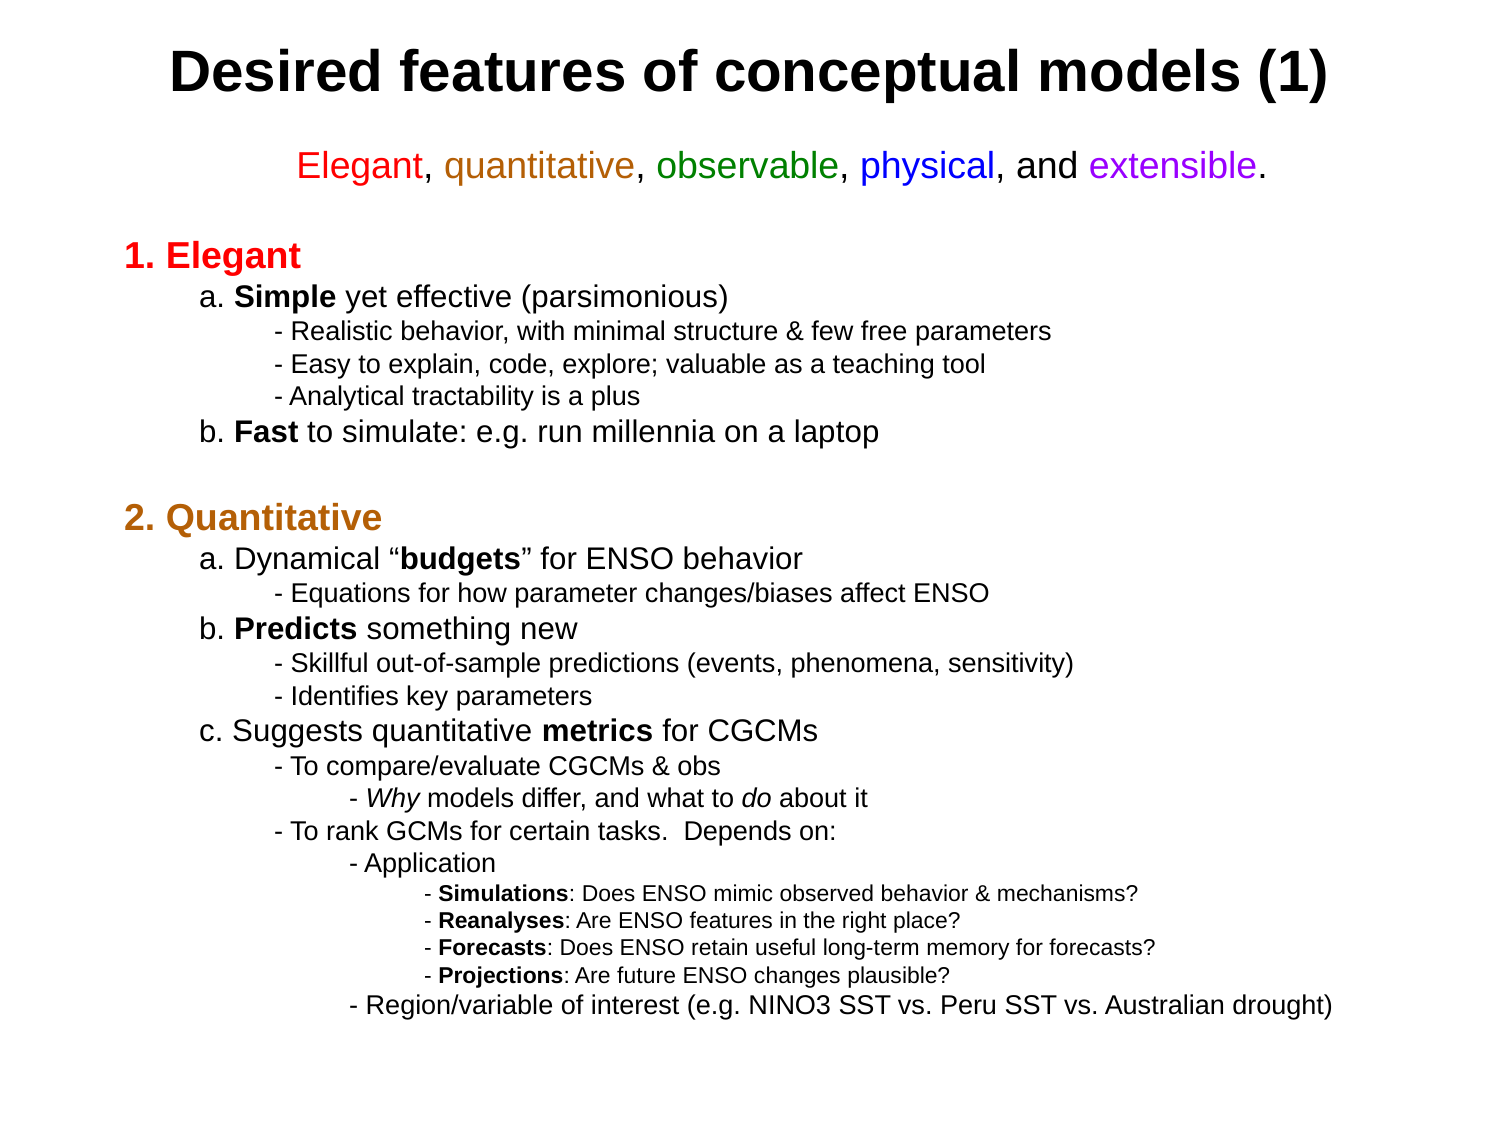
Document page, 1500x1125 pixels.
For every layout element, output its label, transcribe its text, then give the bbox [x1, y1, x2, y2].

text_box Elegant, quantitative, observable, physical, and extensible. 1. Elegant a. Simple yet effective (parsimonious) - Realistic behavior, with minimal structure & few free parameters - Easy to explain, code, explore; valuable as a teaching tool - Analytical tractability is a plus b. Fast to simulate: e.g. run millennia on a laptop 2. Quantitative a. Dynamical “budgets” for ENSO behavior - Equations for how parameter changes/biases affect ENSO b. Predicts something new - Skillful out-of-sample predictions (events, phenomena, sensitivity) - Identifies key parameters c. Suggests quantitative metrics for CGCMs - To compare/evaluate CGCMs & obs - Why models differ, and what to do about it - To rank GCMs for certain tasks. Depends on: - Application - Simulations: Does ENSO mimic observed behavior & mechanisms? - Reanalyses: Are ENSO features in the right place? - Forecasts: Does ENSO retain useful long-term memory for forecasts? - Projections: Are future ENSO changes plausible? - Region/variable of interest (e.g. NINO3 SST vs. Peru SST vs. Australian drought) [109, 133, 1455, 1125]
text_box Desired features of conceptual models (1) [25, 25, 1475, 111]
